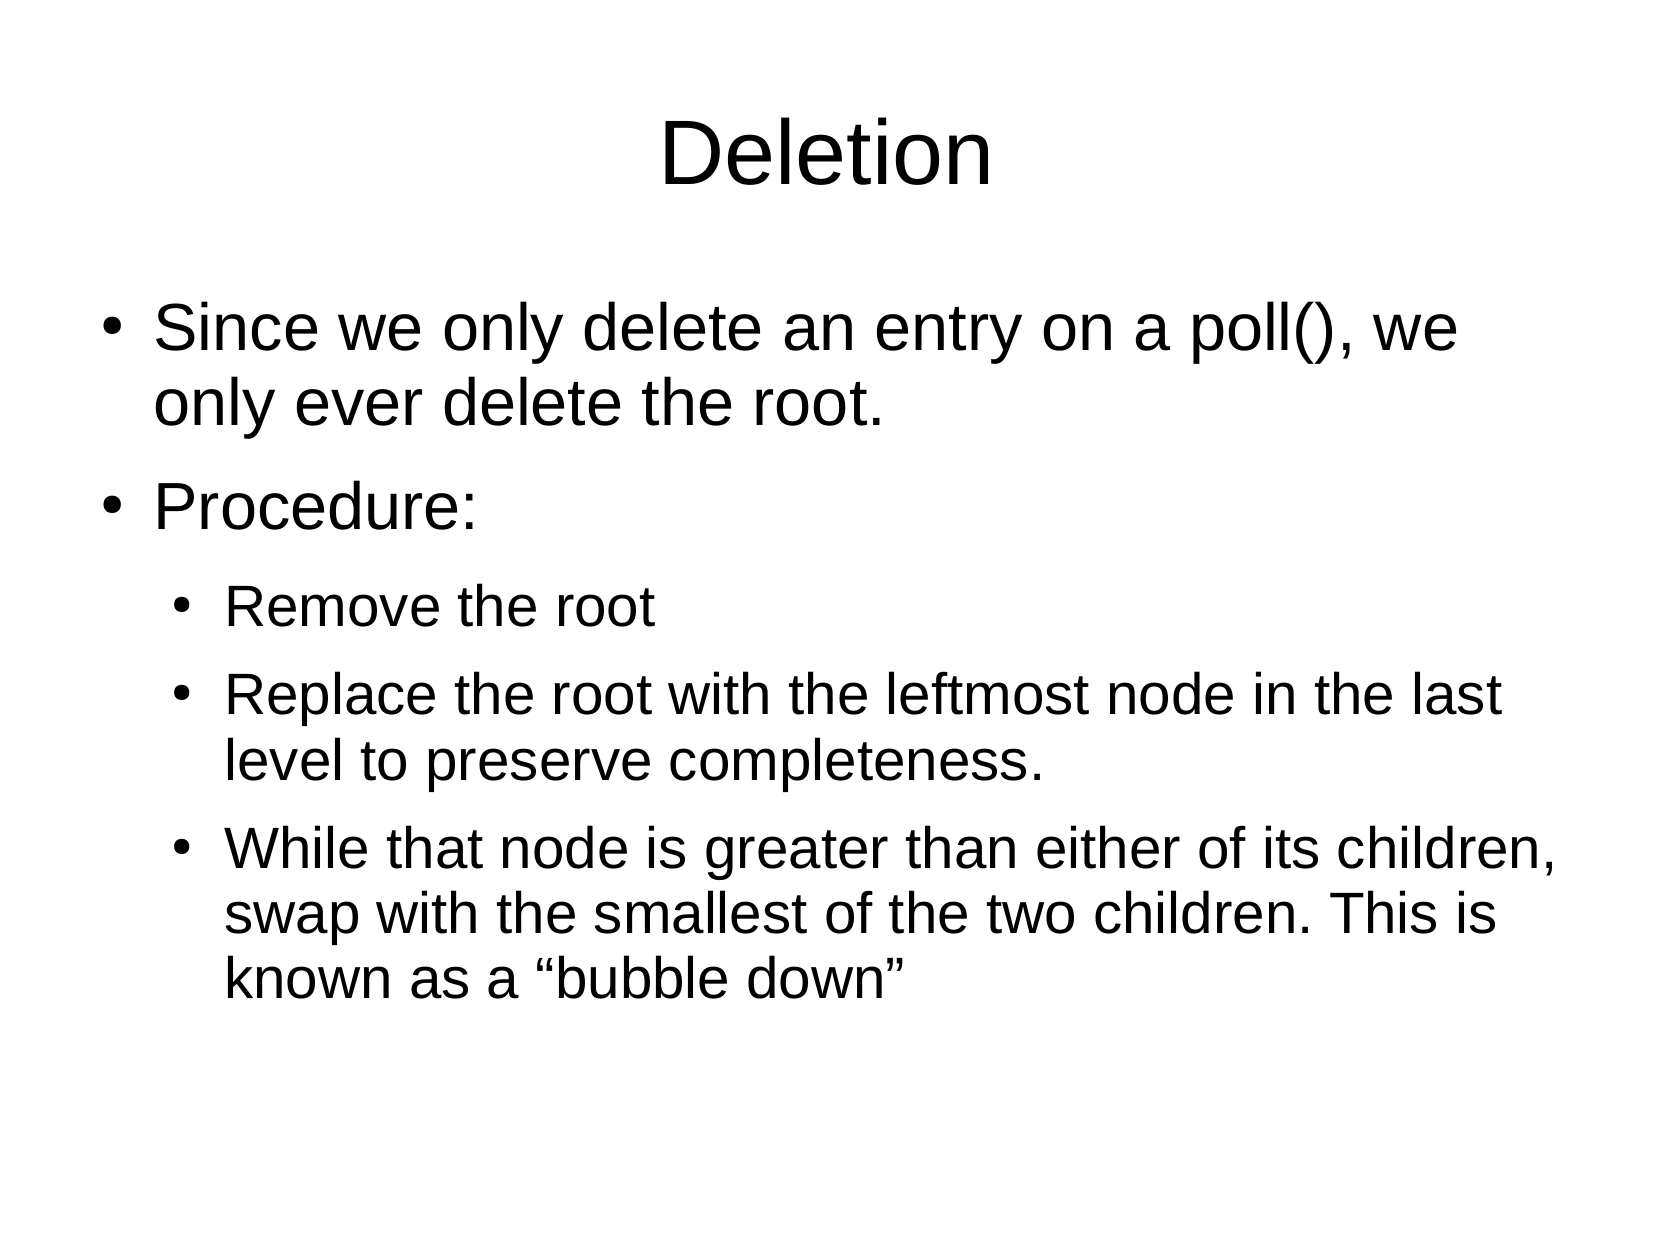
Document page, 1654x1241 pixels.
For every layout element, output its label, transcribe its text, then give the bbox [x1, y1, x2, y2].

title Deletion [82, 56, 1571, 250]
list Since we only delete an entry on a poll(), we only ever delete the root. Procedure: Remove the root Replace the root with the leftmost node in the last level to preserve completeness. While that node is greater than either of its children, swap with the smallest of the two children. This is known as a “bubble down” [82, 290, 1571, 1094]
